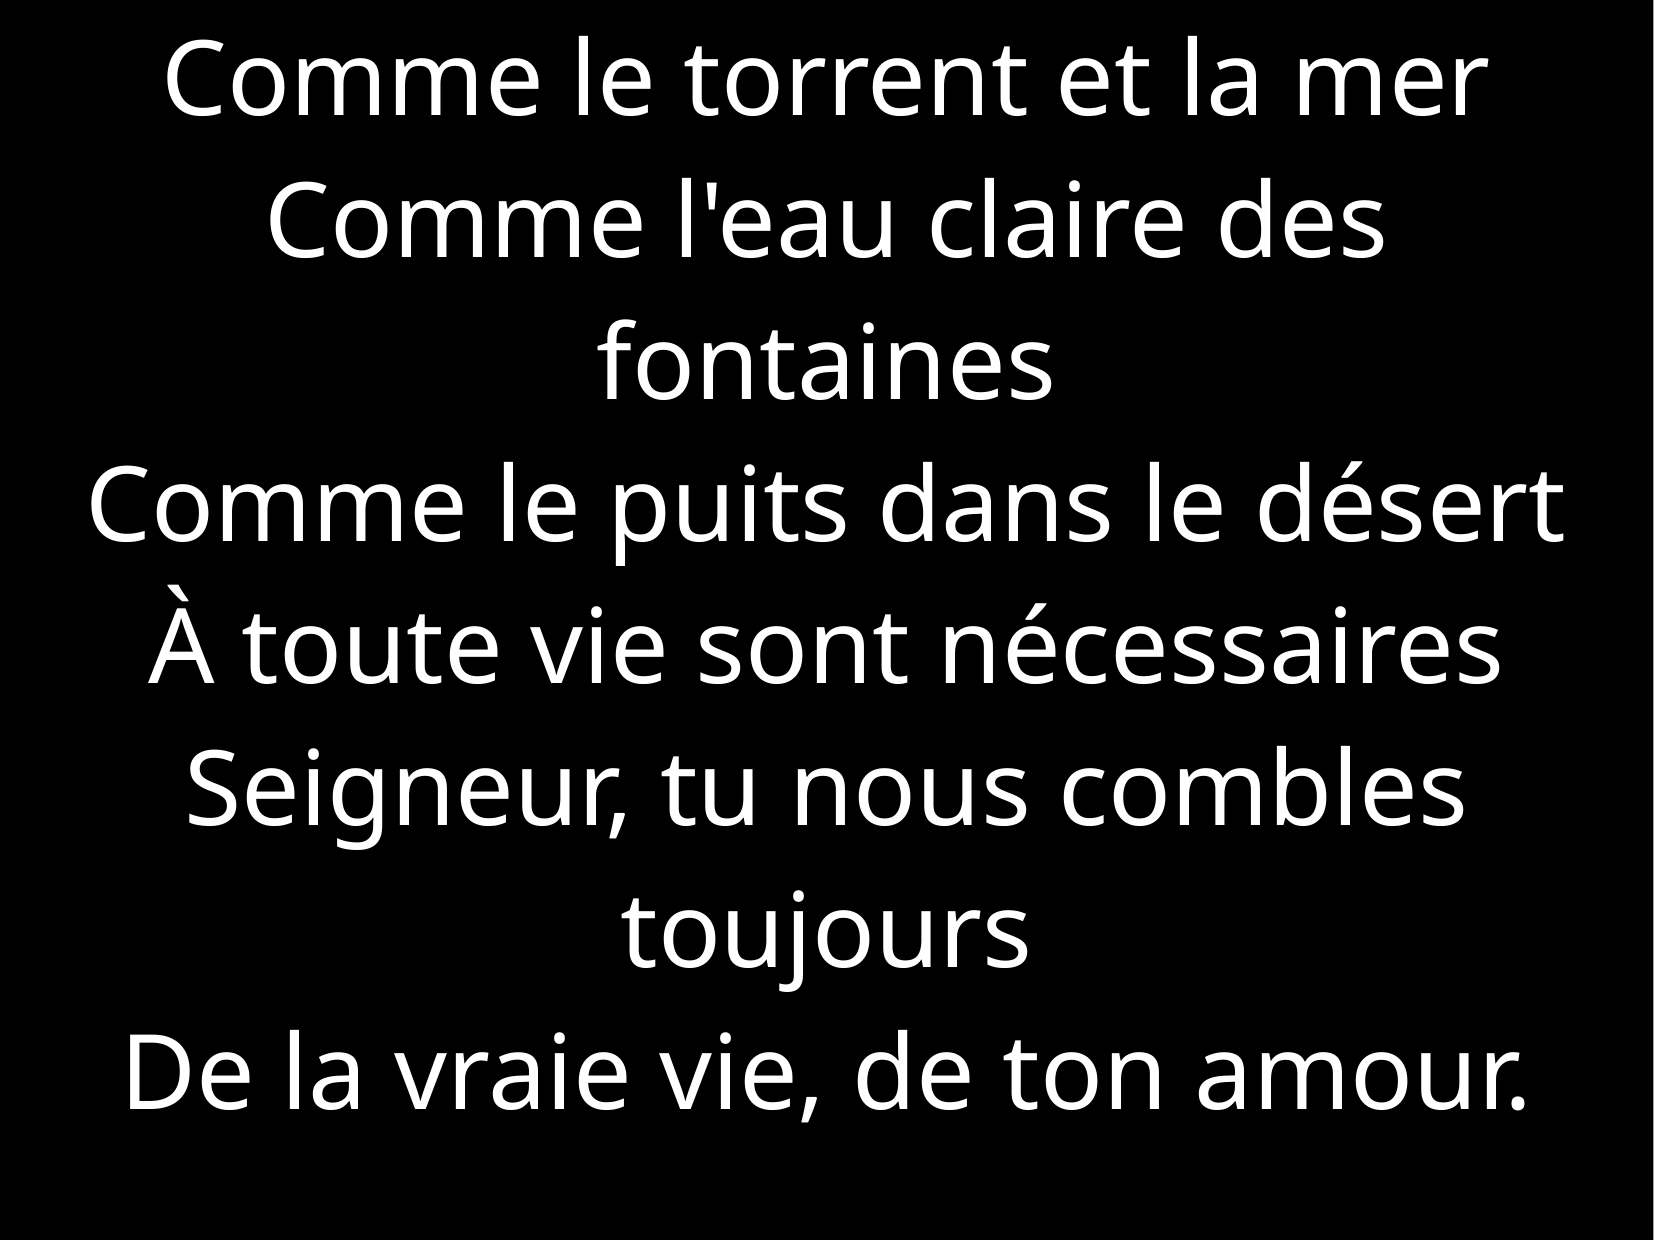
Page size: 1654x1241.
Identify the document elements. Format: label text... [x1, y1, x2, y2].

subtitle Comme le torrent et la mer Comme l'eau claire des fontaines Comme le puits dans le désert À toute vie sont nécessaires Seigneur, tu nous combles toujours De la vraie vie, de ton amour. [23, 0, 1630, 1241]
